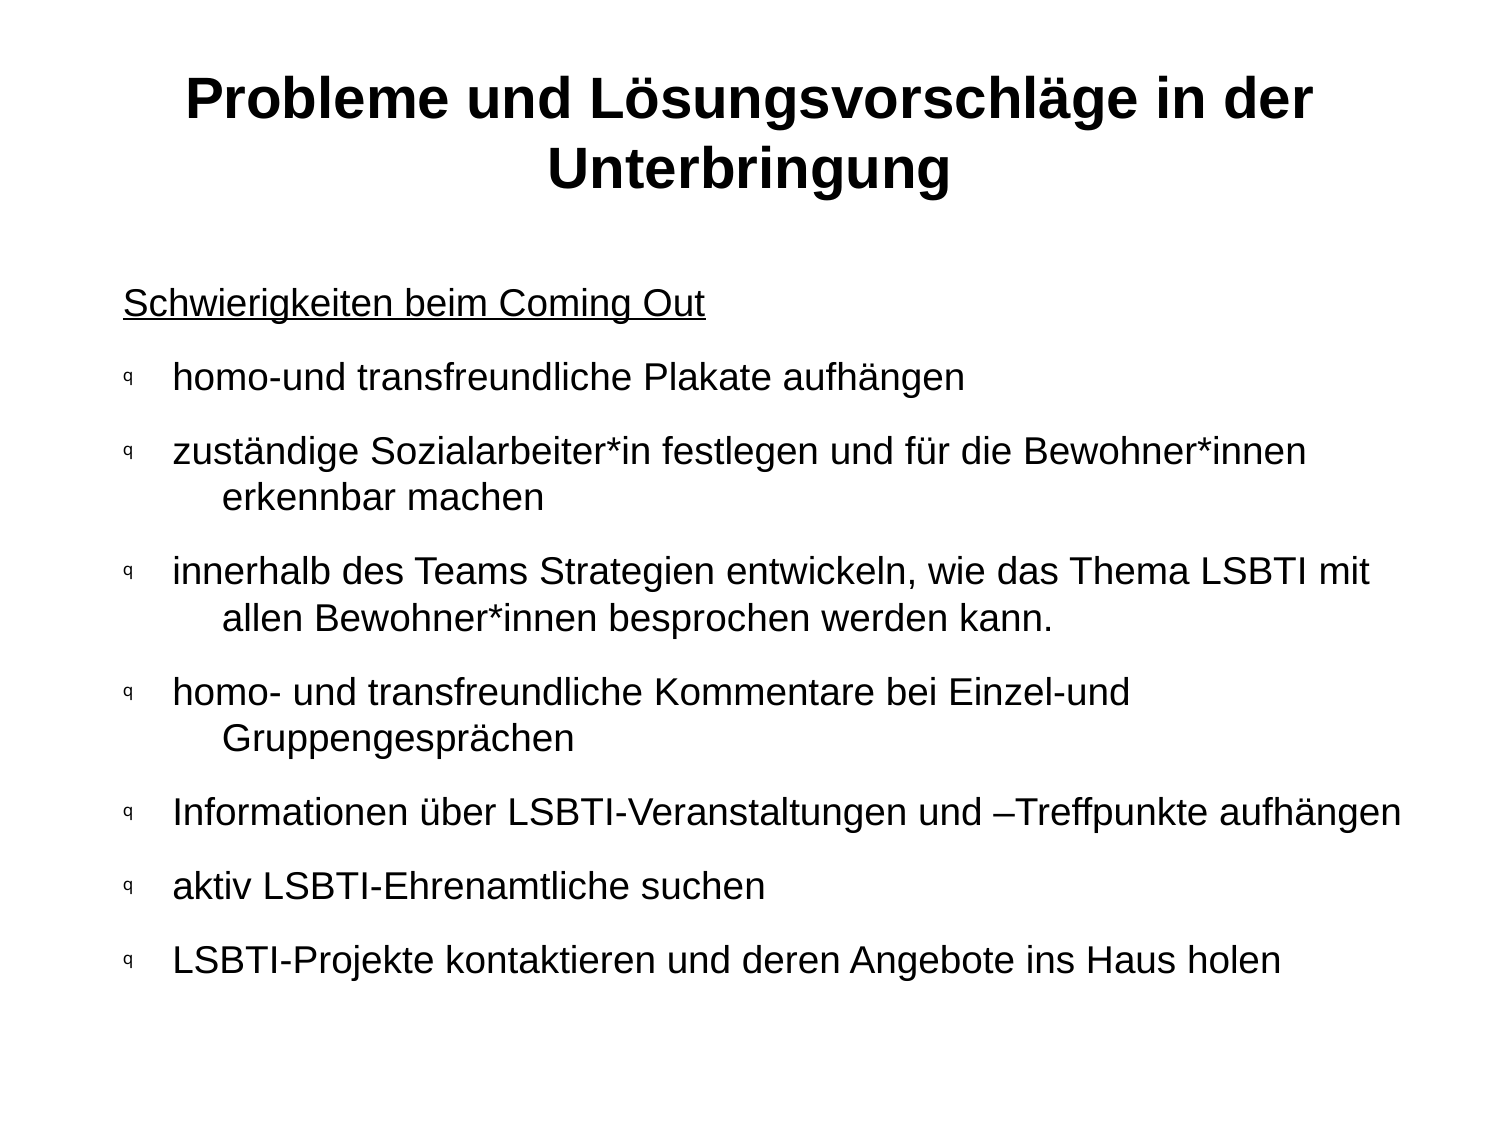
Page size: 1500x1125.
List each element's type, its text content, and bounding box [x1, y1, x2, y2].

title Probleme und Lösungsvorschläge in der Unterbringung [75, 45, 1425, 233]
list Schwierigkeiten beim Coming Out homo-und transfreundliche Plakate aufhängen zuständige Sozialarbeiter*in festlegen und für die Bewohner*innen erkennbar machen innerhalb des Teams Strategien entwickeln, wie das Thema LSBTI mit allen Bewohner*innen besprochen werden kann. homo- und transfreundliche Kommentare bei Einzel-und Gruppengesprächen Informationen über LSBTI-Veranstaltungen und –Treffpunkte aufhängen aktiv LSBTI-Ehrenamtliche suchen LSBTI-Projekte kontaktieren und deren Angebote ins Haus holen [75, 262, 1425, 1005]
